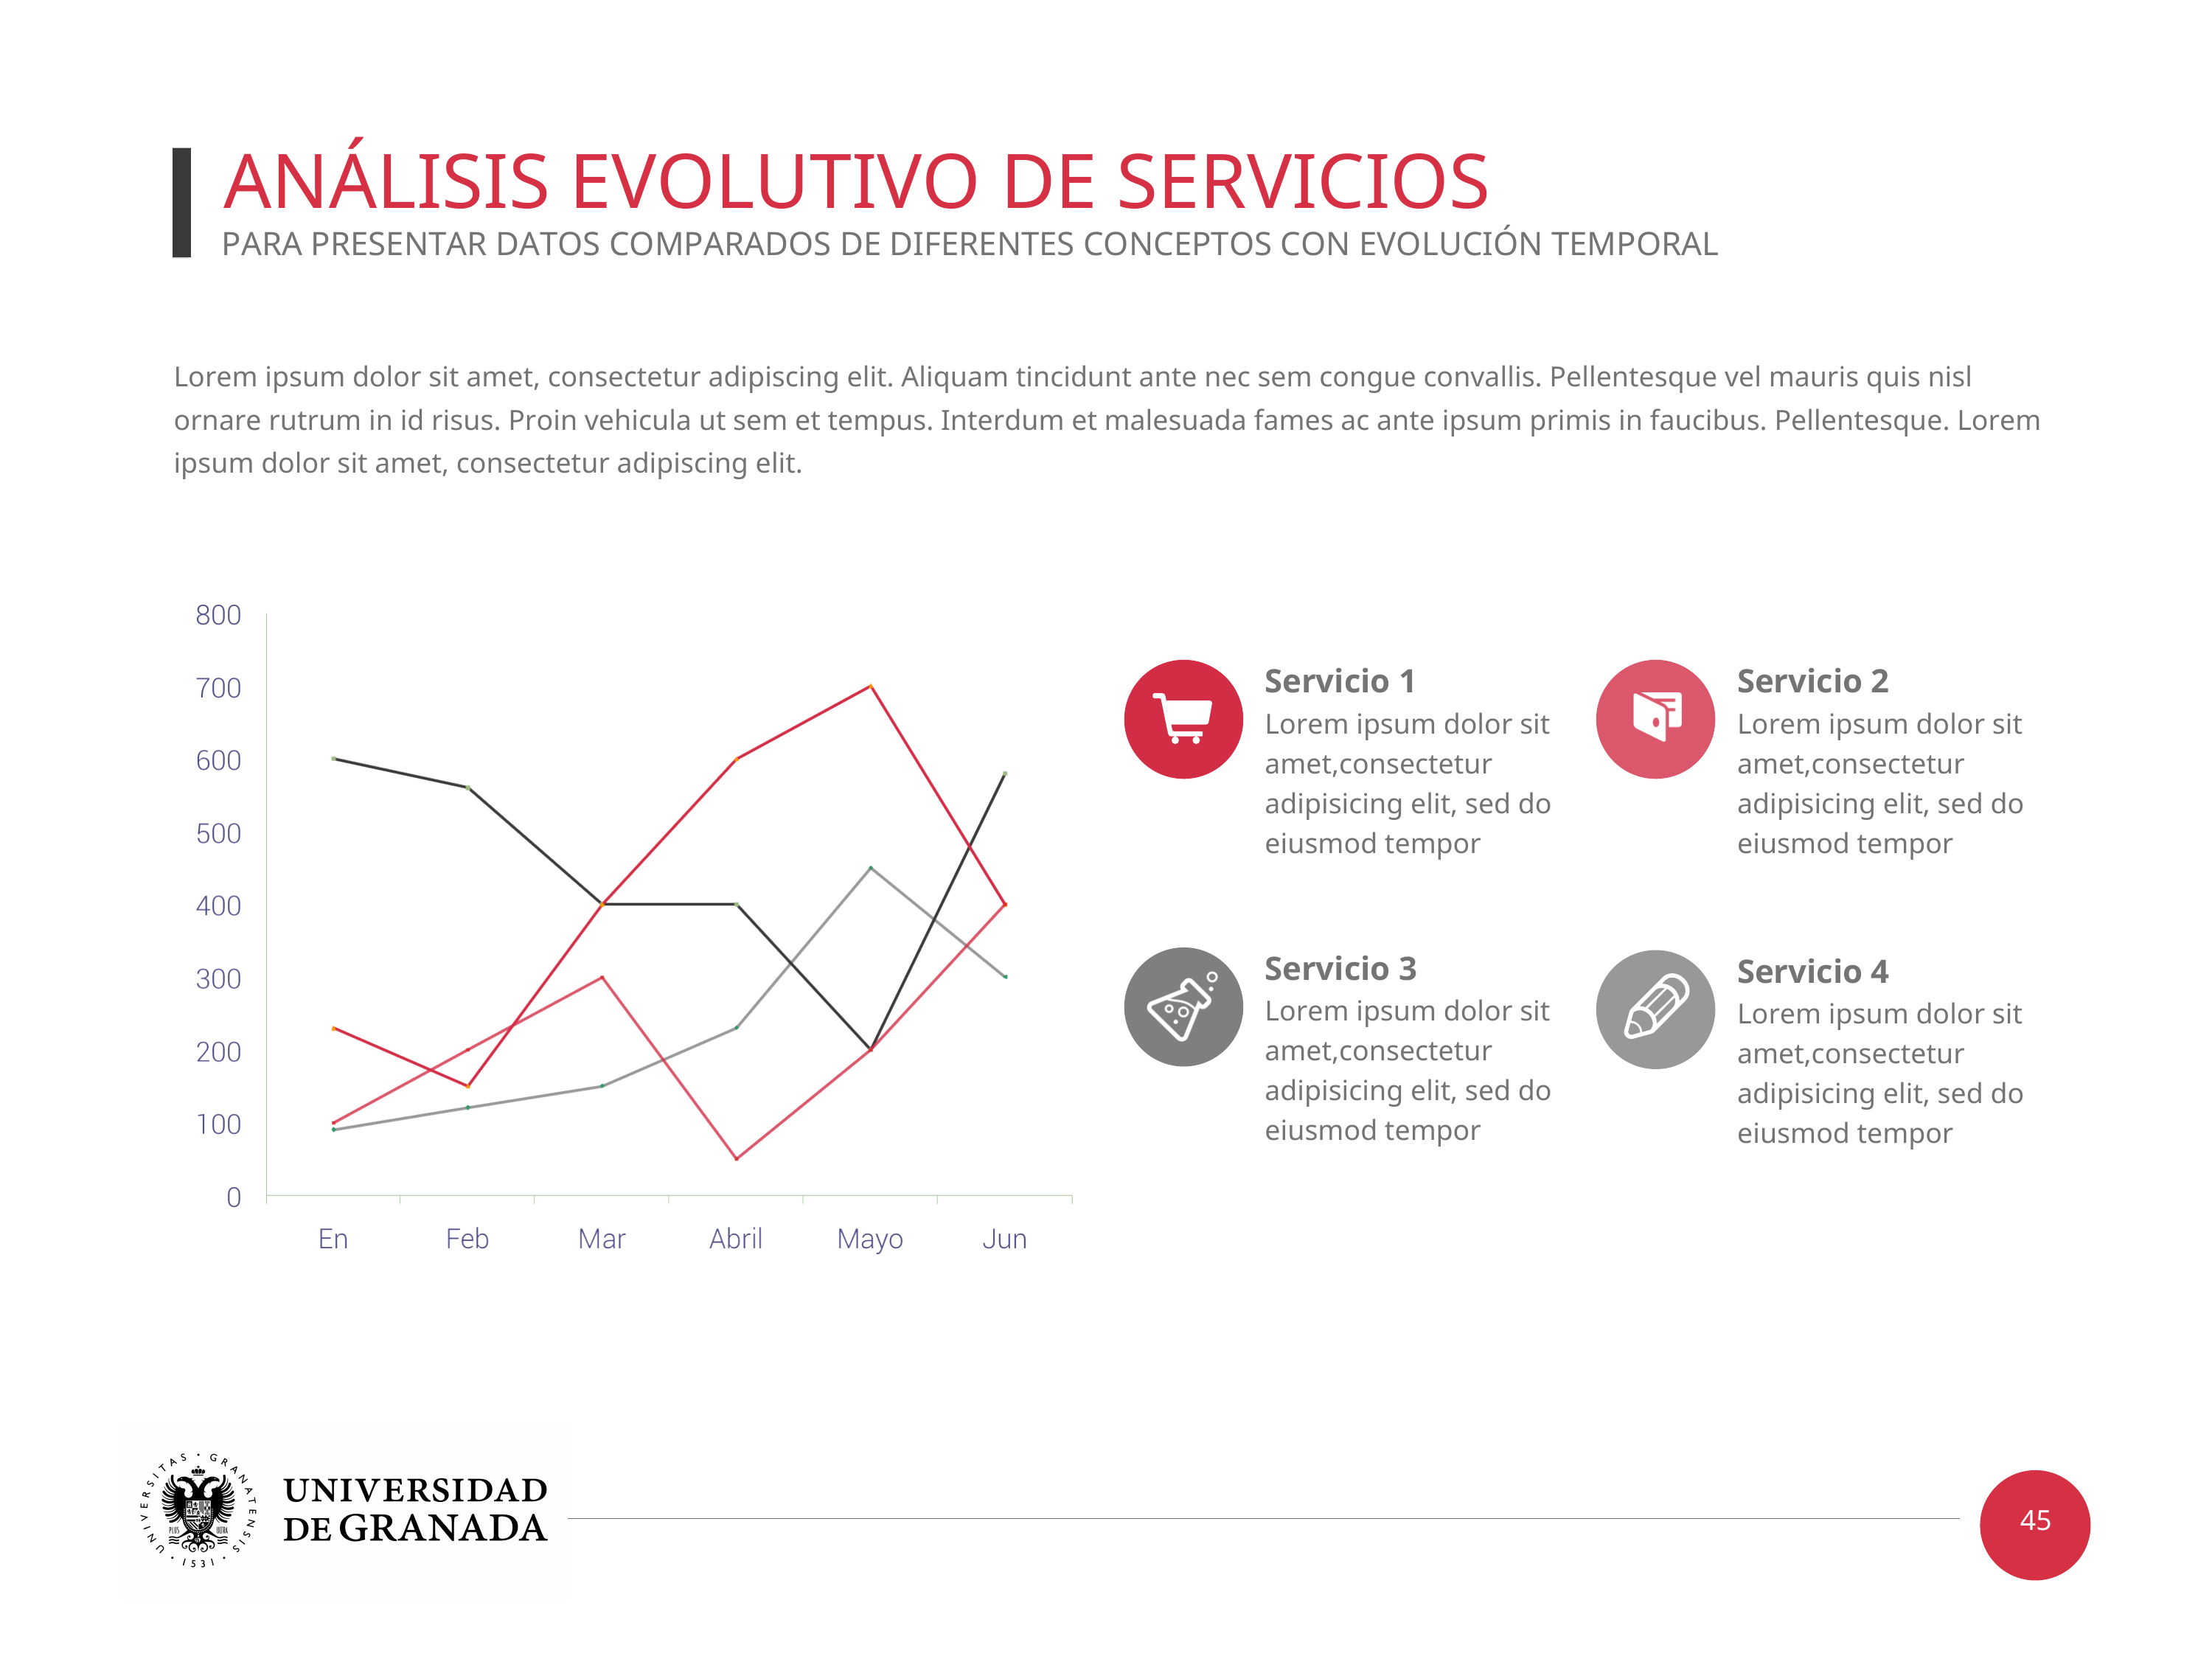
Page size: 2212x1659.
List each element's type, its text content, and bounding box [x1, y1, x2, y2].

text_box [1124, 947, 1244, 1067]
text_box [1596, 659, 1716, 779]
picture [1633, 692, 1683, 742]
text_box Lorem ipsum dolor sit amet, consectetur adipiscing elit. Aliquam tincidunt ante nec sem congue convallis. Pellentesque vel mauris quis nisl ornare rutrum in id risus. Proin vehicula ut sem et tempus. Interdum et malesuada fames ac ante ipsum primis in faucibus. Pellentesque. Lorem ipsum dolor sit amet, consectetur adipiscing elit. [165, 344, 2061, 483]
text_box Servicio 2 Lorem ipsum dolor sit amet,consectetur adipisicing elit, sed do eiusmod tempor [1736, 641, 2029, 859]
text_box [1124, 659, 1244, 779]
picture [184, 597, 1094, 1262]
text_box [173, 147, 191, 257]
picture [1147, 971, 1219, 1043]
text_box ANÁLISIS EVOLUTIVO DE SERVICIOS [212, 127, 2063, 229]
text_box Servicio 1 Lorem ipsum dolor sit amet,consectetur adipisicing elit, sed do eiusmod tempor [1265, 641, 1557, 859]
picture [120, 1421, 568, 1600]
text_box PARA PRESENTAR DATOS COMPARADOS DE DIFERENTES CONCEPTOS CON EVOLUCIÓN TEMPORAL [210, 218, 2061, 268]
text_box Servicio 4 Lorem ipsum dolor sit amet,consectetur adipisicing elit, sed do eiusmod tempor [1736, 932, 2029, 1149]
text_box Servicio 3 Lorem ipsum dolor sit amet,consectetur adipisicing elit, sed do eiusmod tempor [1265, 929, 1557, 1147]
text_box [1596, 950, 1716, 1070]
